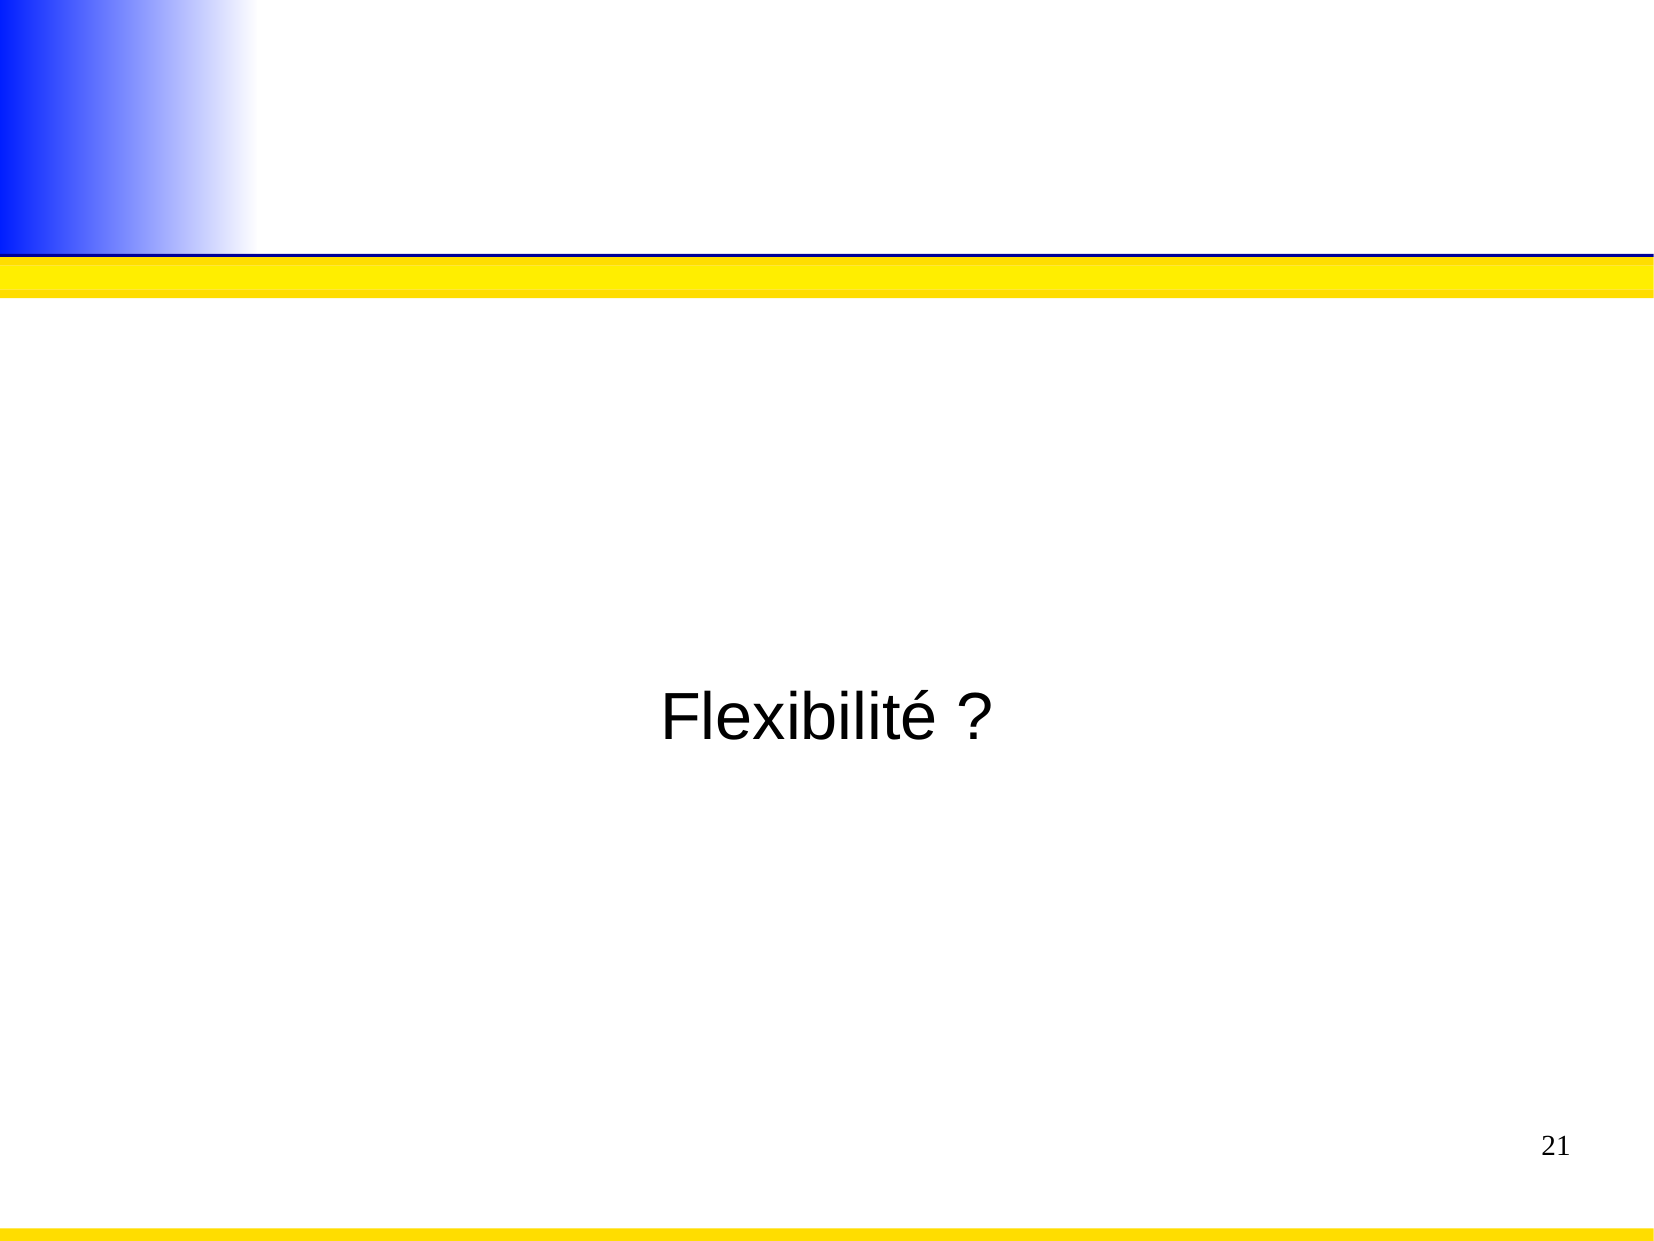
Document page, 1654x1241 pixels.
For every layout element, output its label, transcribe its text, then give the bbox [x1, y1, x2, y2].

subtitle Flexibilité ? [82, 307, 1571, 1126]
